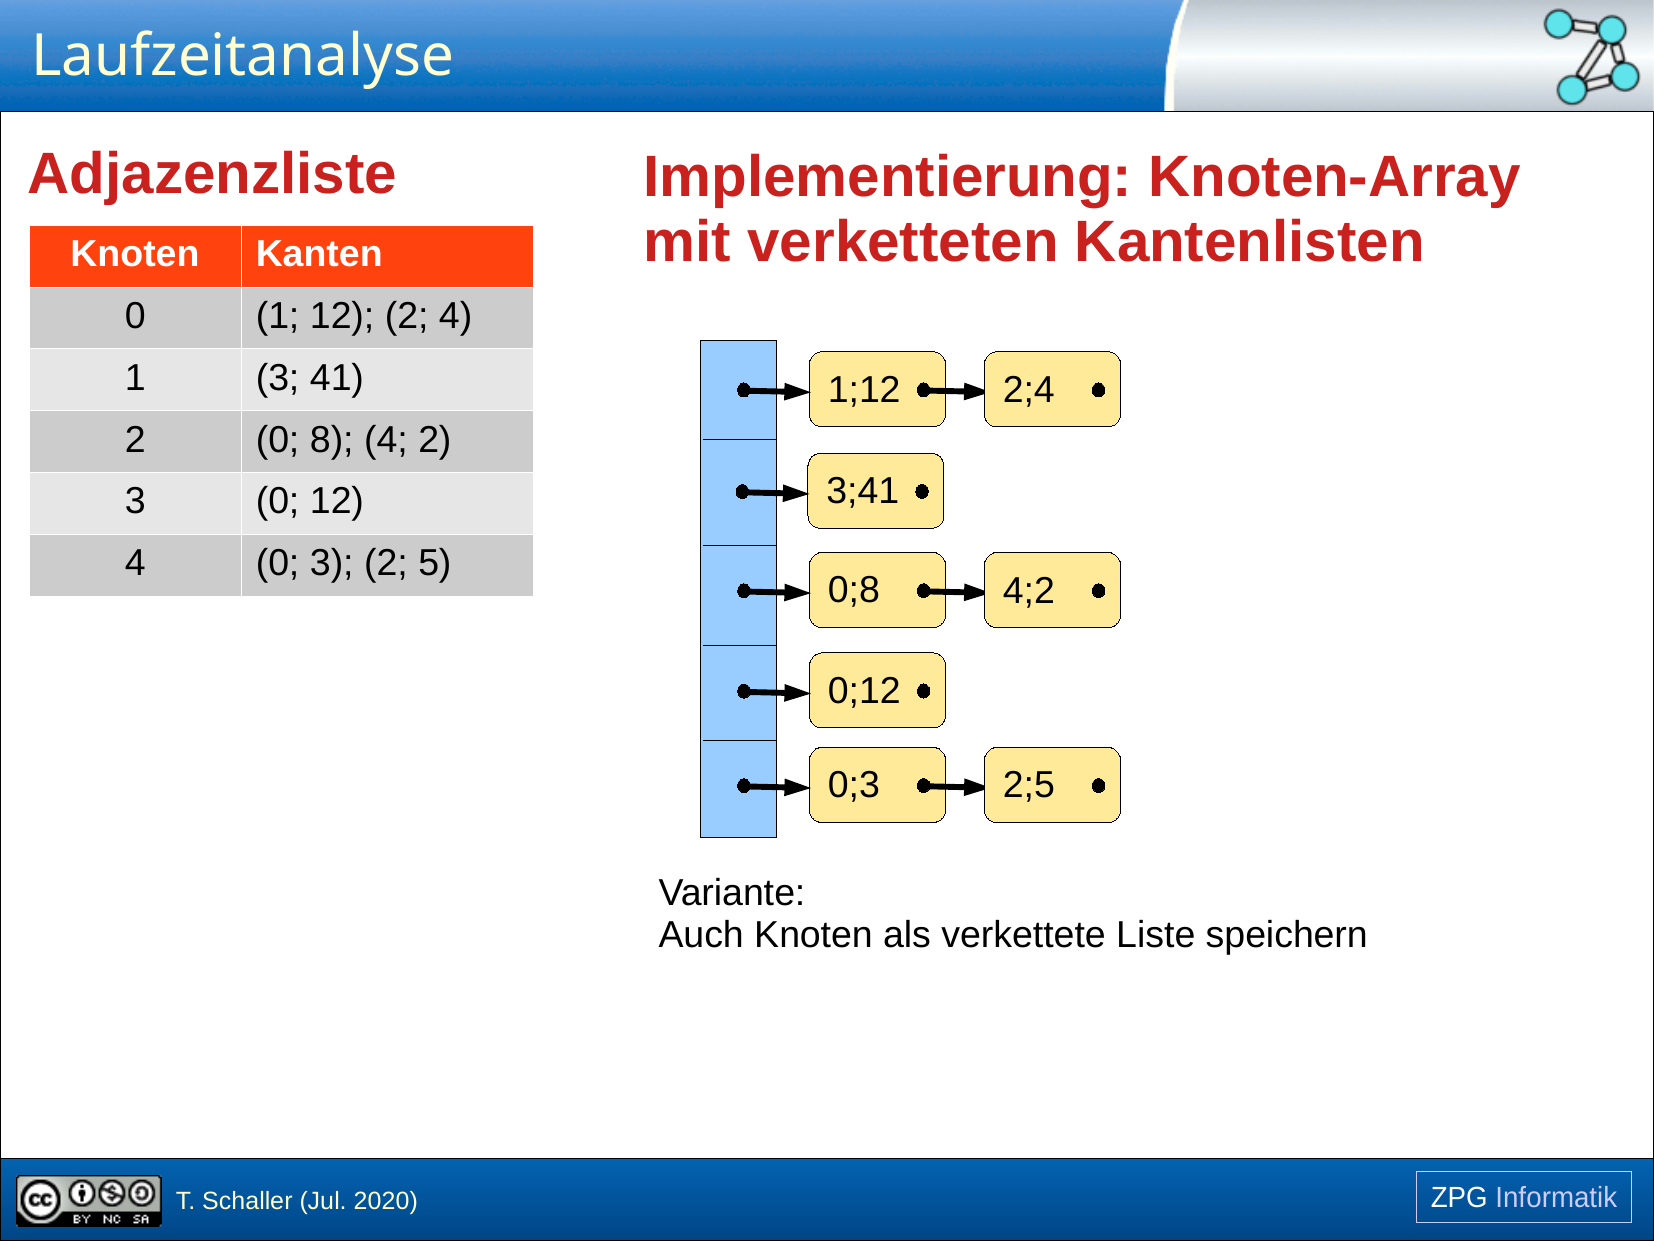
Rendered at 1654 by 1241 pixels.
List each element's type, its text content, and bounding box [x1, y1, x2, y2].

text_box Adjazenzliste [27, 140, 896, 208]
table_cell 1 [30, 349, 241, 410]
text_box [917, 778, 930, 793]
table_cell (0; 8); (4; 2) [242, 411, 533, 472]
text_box [700, 340, 777, 838]
text_box 1;12 [809, 351, 946, 427]
text_box [1092, 583, 1105, 598]
text_box [1092, 382, 1105, 397]
text_box Variante: Auch Knoten als verkettete Liste speichern [643, 864, 1654, 963]
table_cell 0 [30, 288, 241, 348]
text_box 0;12 [809, 652, 946, 728]
text_box 0;3 [809, 747, 946, 823]
title Laufzeitanalyse [31, 14, 1151, 92]
picture [16, 1175, 162, 1227]
text_box [917, 583, 930, 598]
table_cell (3; 41) [242, 349, 533, 410]
text_box 2;5 [984, 747, 1121, 823]
text_box 3;41 [807, 453, 944, 529]
text_box [917, 683, 930, 699]
table_header Kanten [242, 226, 533, 287]
table_cell (0; 3); (2; 5) [242, 535, 533, 596]
text_box [1092, 778, 1105, 793]
text_box 4;2 [984, 552, 1121, 628]
table_cell 4 [30, 535, 241, 596]
text_box [915, 484, 929, 499]
table_cell (1; 12); (2; 4) [242, 288, 533, 348]
picture [0, 0, 1654, 111]
text_box 0;8 [809, 552, 946, 628]
text_box [917, 382, 930, 397]
table_header Knoten [30, 226, 241, 287]
table_cell (0; 12) [242, 473, 533, 534]
text_box 2;4 [984, 351, 1121, 427]
table_cell 2 [30, 411, 241, 472]
text_box Implementierung: Knoten-Array mit verketteten Kantenlisten [643, 143, 1538, 285]
table_cell 3 [30, 473, 241, 534]
